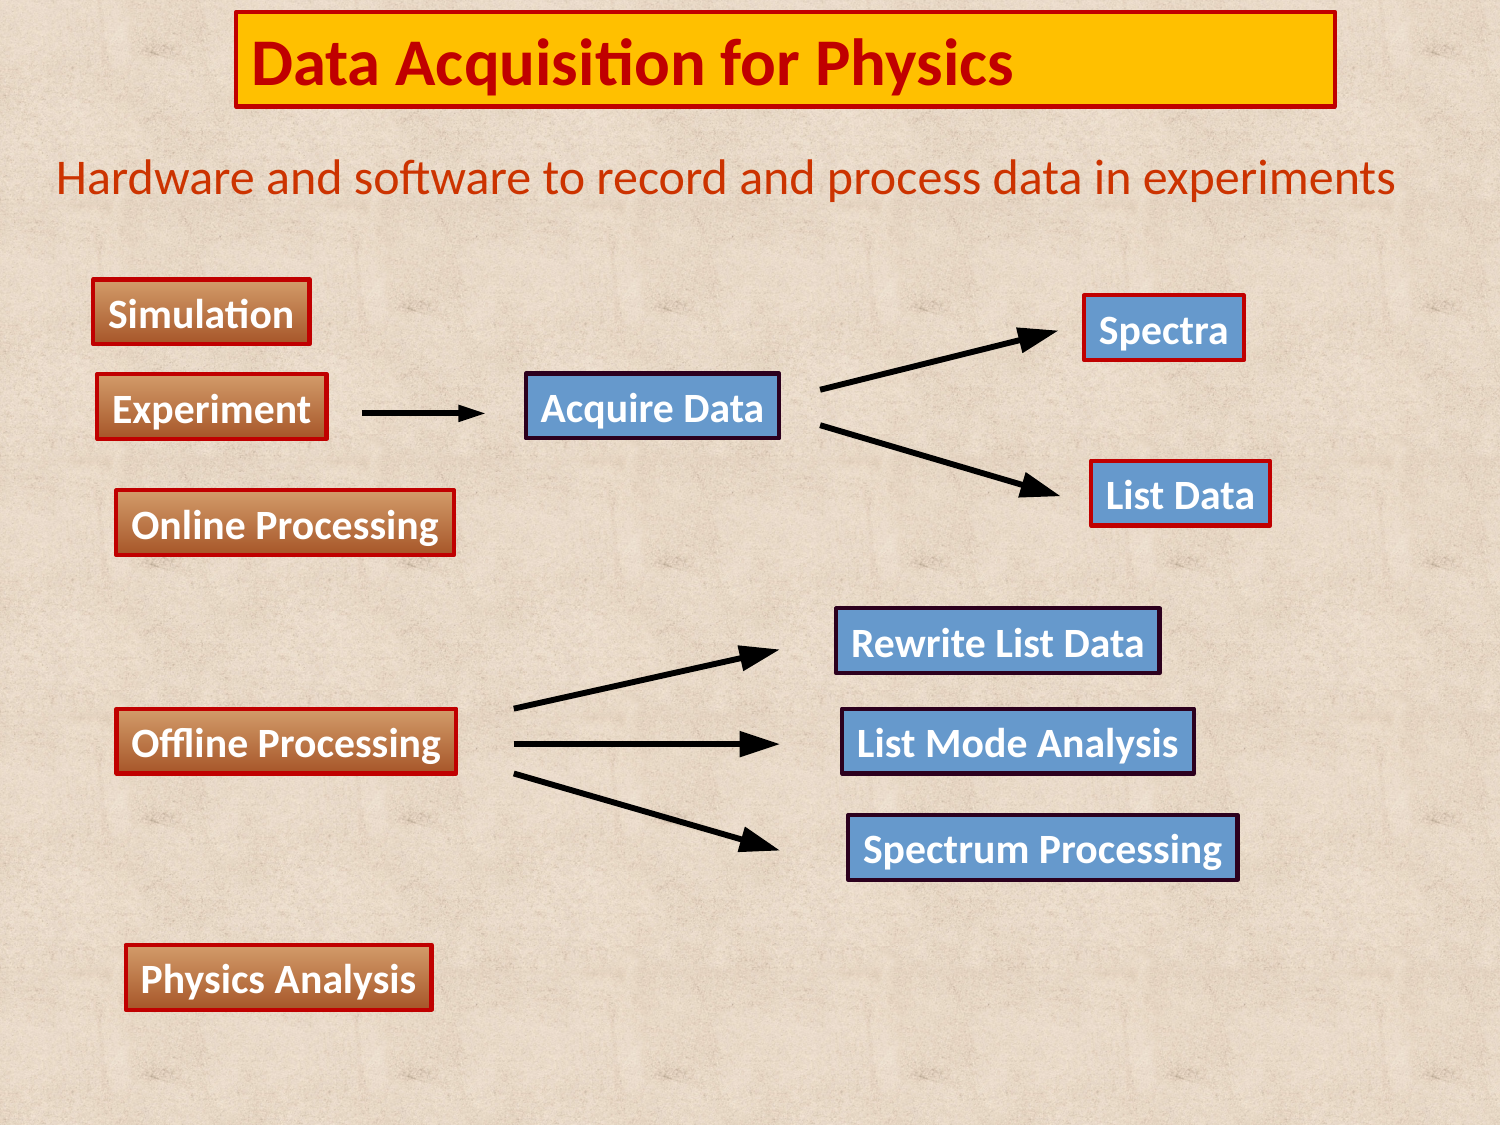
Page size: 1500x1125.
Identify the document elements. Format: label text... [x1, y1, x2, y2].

text_box Physics Analysis [125, 944, 432, 1010]
text_box Data Acquisition for Physics [236, 11, 1335, 107]
text_box List Data [1091, 460, 1271, 526]
text_box Hardware and software to record and process data in experiments [40, 136, 1441, 212]
text_box Acquire Data [525, 373, 780, 439]
text_box List Mode Analysis [842, 708, 1194, 774]
text_box Simulation [93, 279, 310, 345]
text_box Spectrum Processing [848, 814, 1238, 880]
text_box Online Processing [116, 490, 454, 556]
text_box Offline Processing [116, 708, 457, 774]
text_box Rewrite List Data [836, 608, 1160, 674]
text_box Experiment [97, 373, 327, 439]
text_box Spectra [1084, 295, 1244, 361]
